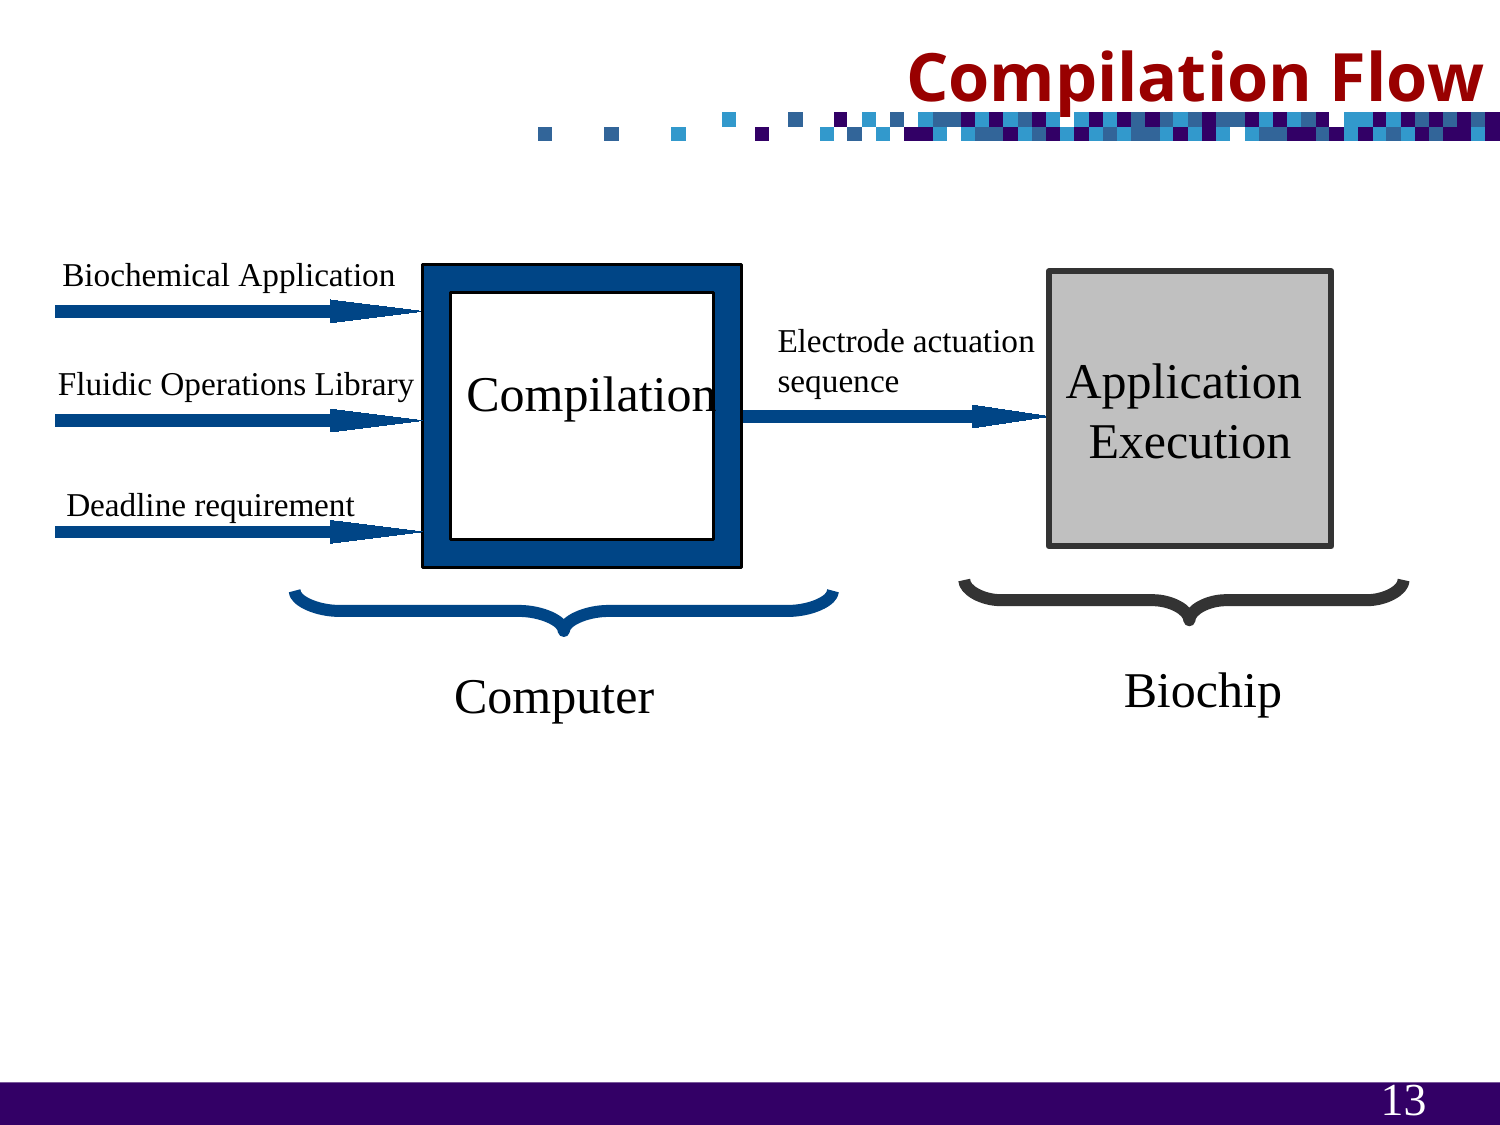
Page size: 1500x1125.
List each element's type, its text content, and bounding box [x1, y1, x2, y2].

text_box Biochemical Application [47, 245, 423, 300]
text_box Compilation [422, 264, 742, 568]
text_box Electrode actuation sequence [762, 312, 1048, 428]
text_box [743, 410, 762, 423]
text_box Deadline requirement [51, 475, 402, 531]
text_box [55, 520, 423, 544]
text_box Biochip [1108, 649, 1305, 725]
text_box [55, 300, 422, 323]
text_box Application Execution [1048, 271, 1332, 547]
title Compilation Flow [0, 24, 1500, 125]
text_box Fluidic Operations Library [43, 354, 422, 410]
text_box Computer [439, 656, 726, 732]
text_box [55, 409, 423, 432]
